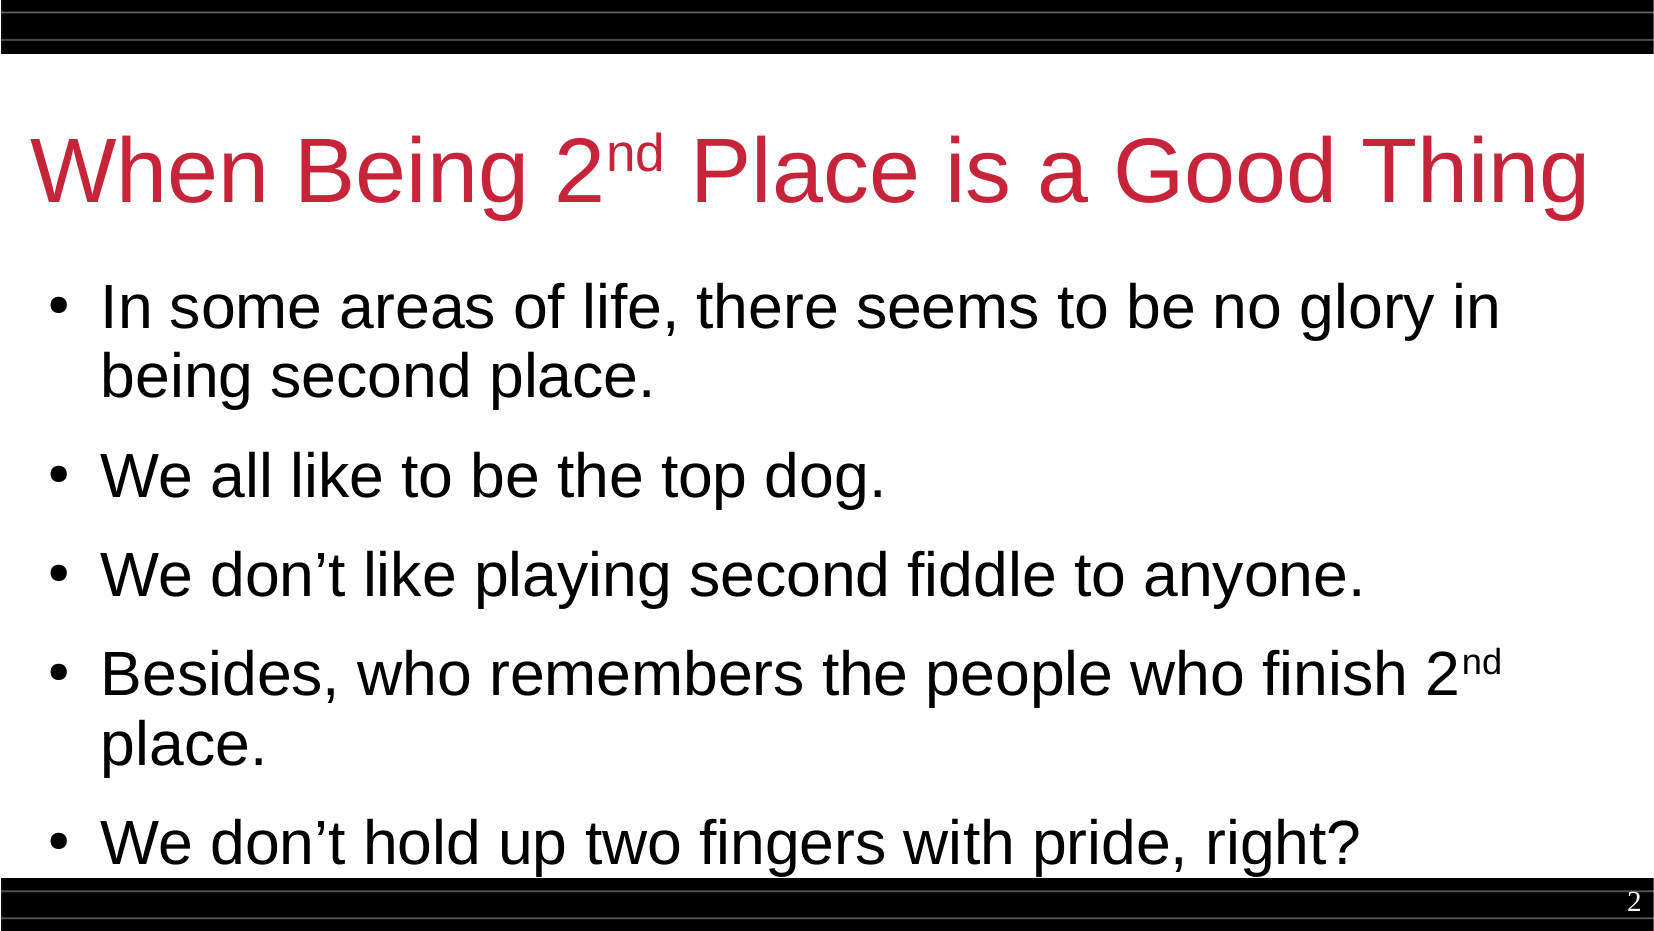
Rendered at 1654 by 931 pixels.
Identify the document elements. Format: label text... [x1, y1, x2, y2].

picture [1, 0, 1654, 54]
list In some areas of life, there seems to be no glory in being second place. We all like to be the top dog. We don’t like playing second fiddle to anyone. Besides, who remembers the people who finish 2nd place. We don’t hold up two fingers with pride, right? [30, 271, 1621, 901]
picture [1, 878, 1654, 931]
title When Being 2nd Place is a Good Thing [30, 66, 1621, 271]
